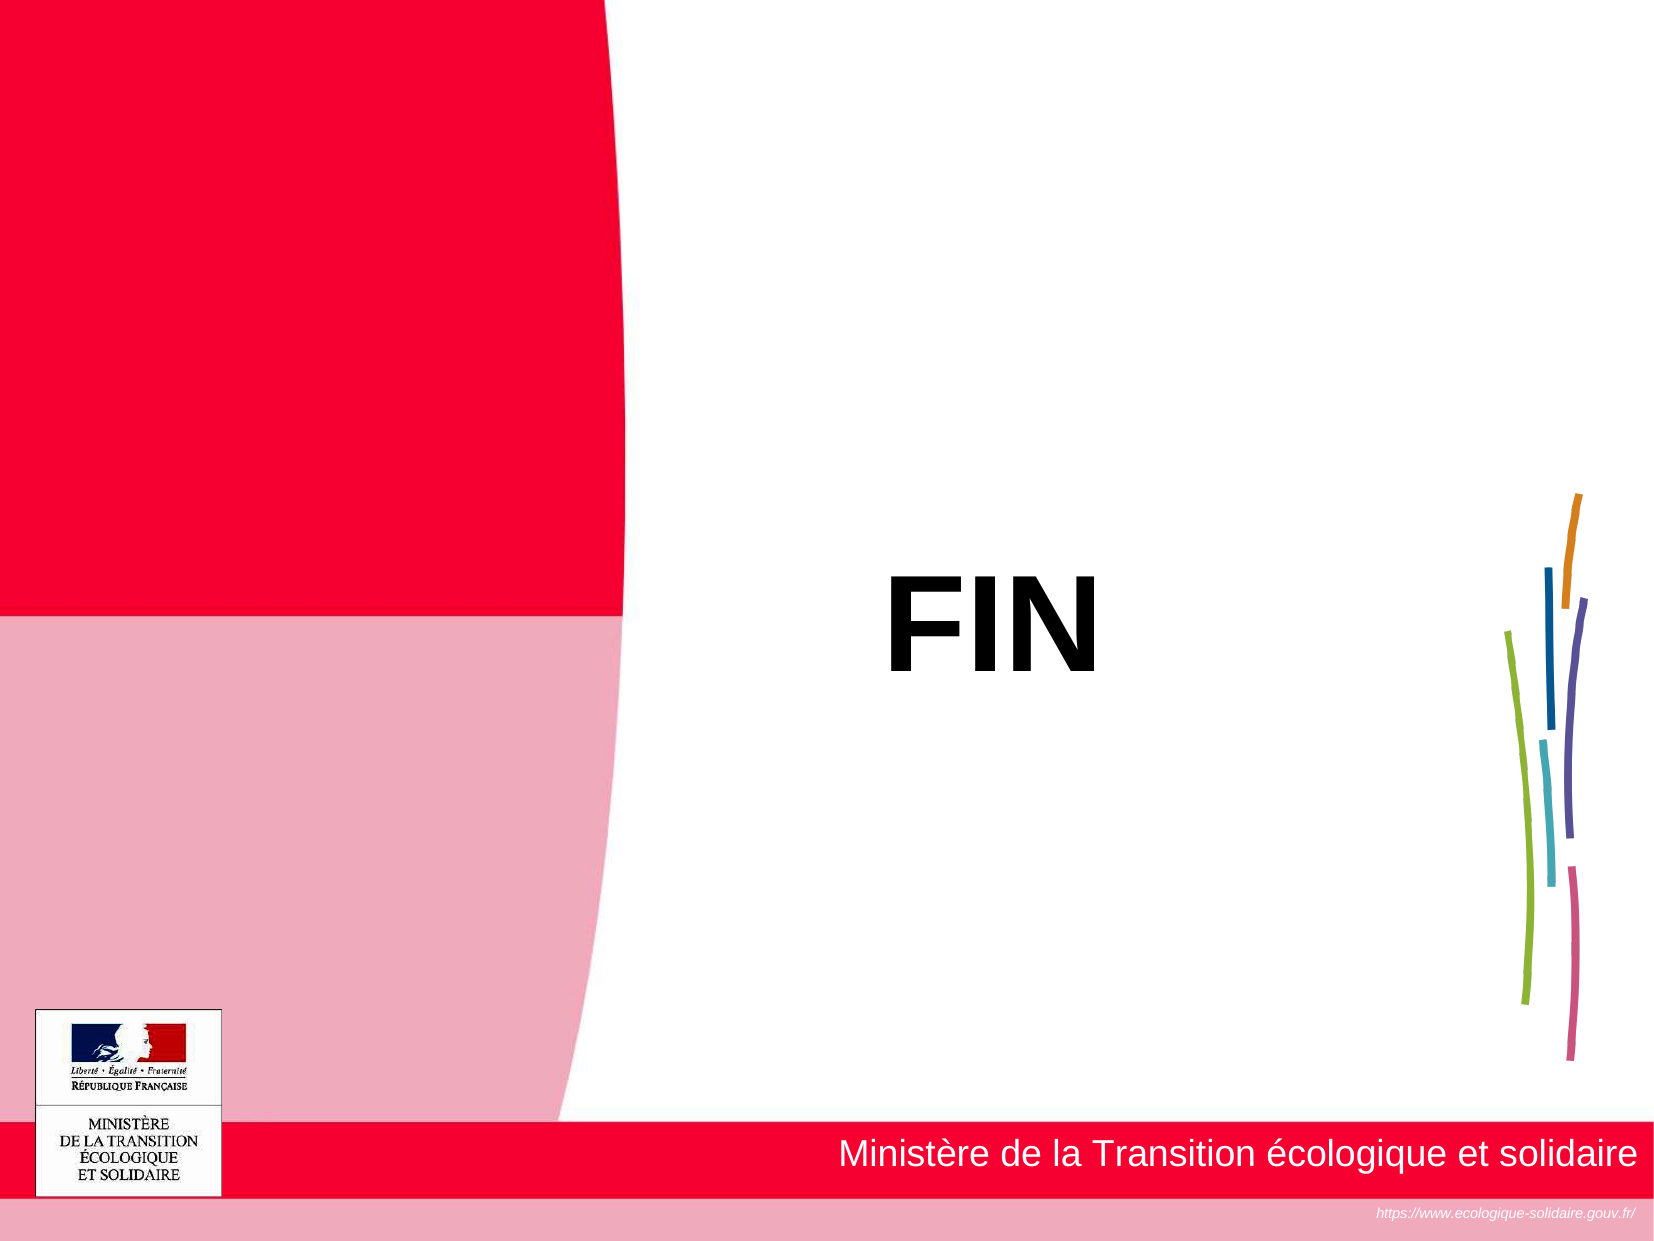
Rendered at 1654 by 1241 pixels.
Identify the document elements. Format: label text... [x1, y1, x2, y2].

picture [0, 0, 1654, 1241]
text_box FIN [867, 526, 1120, 707]
